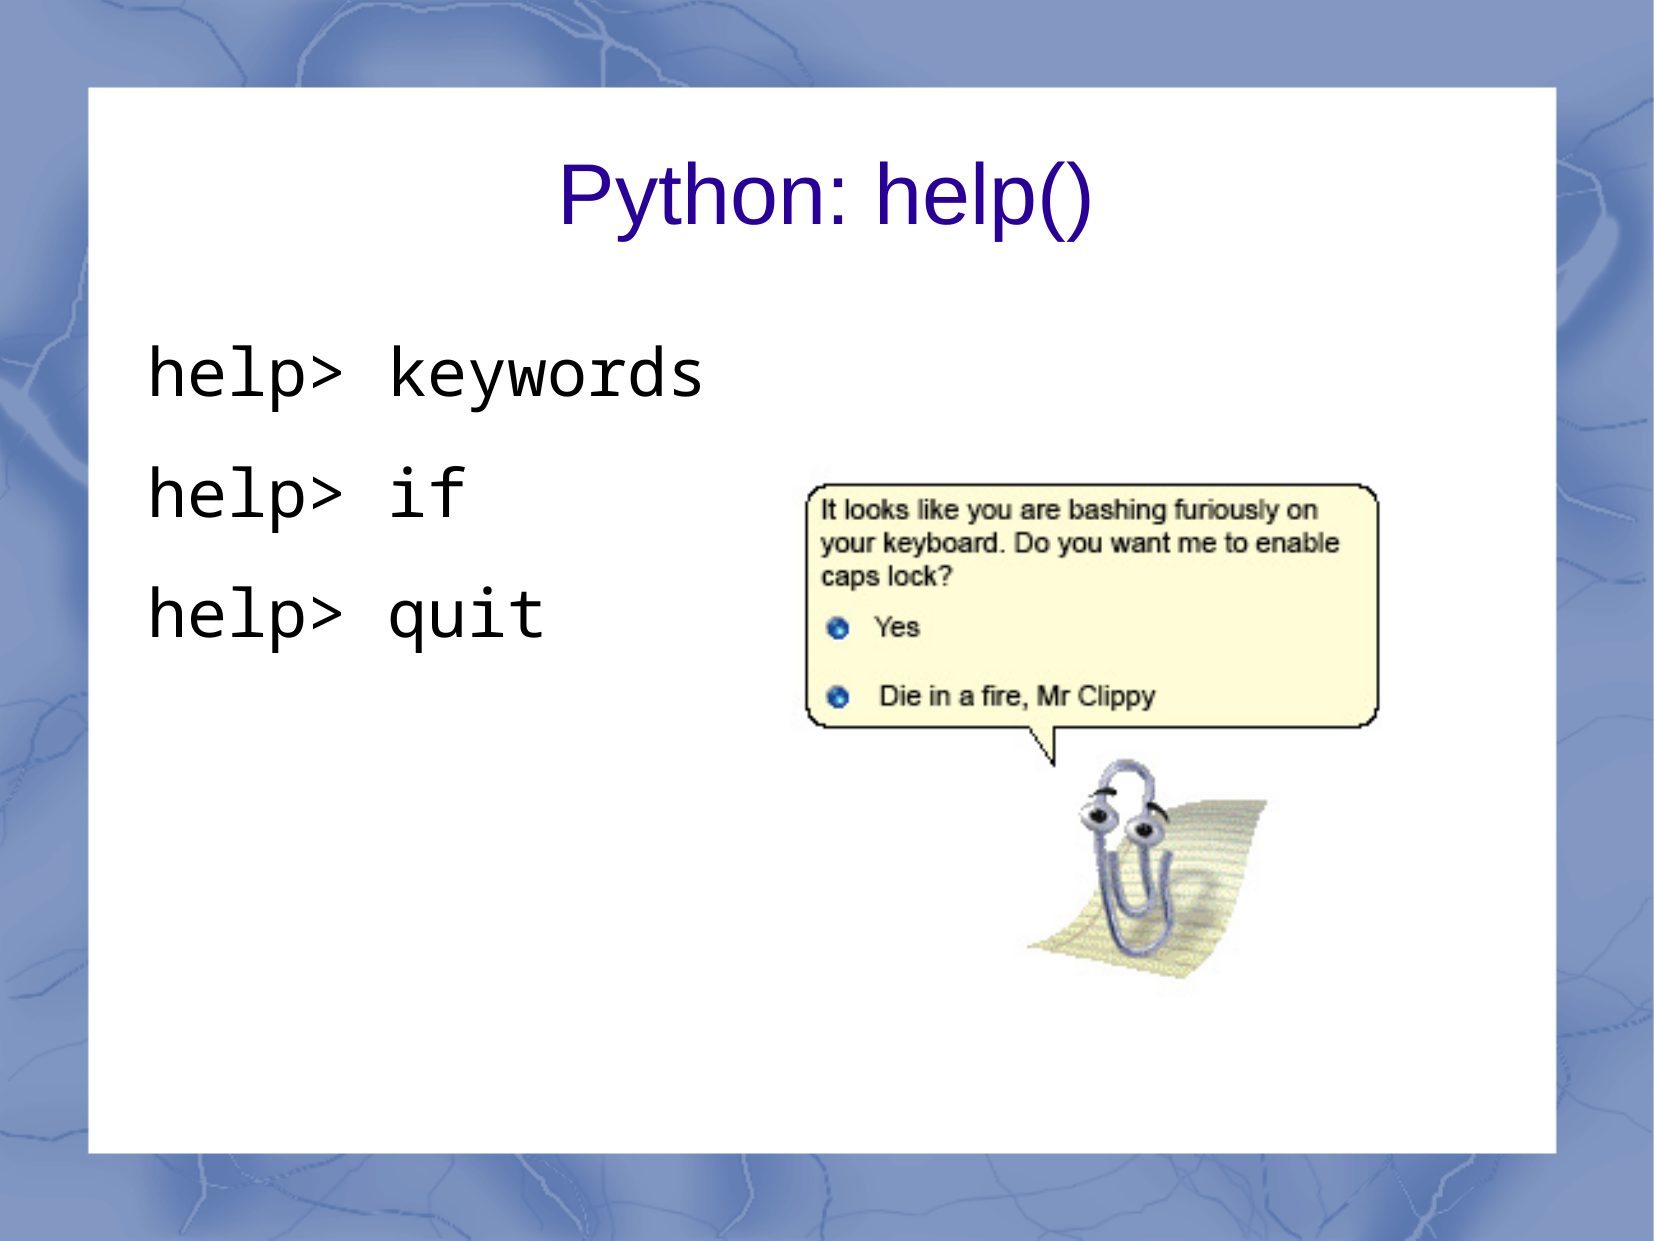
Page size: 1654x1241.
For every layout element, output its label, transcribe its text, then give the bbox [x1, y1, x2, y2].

picture [0, 0, 1654, 1241]
title Python: help() [118, 90, 1536, 298]
list help> keywords help> if help> quit [147, 325, 1506, 1031]
